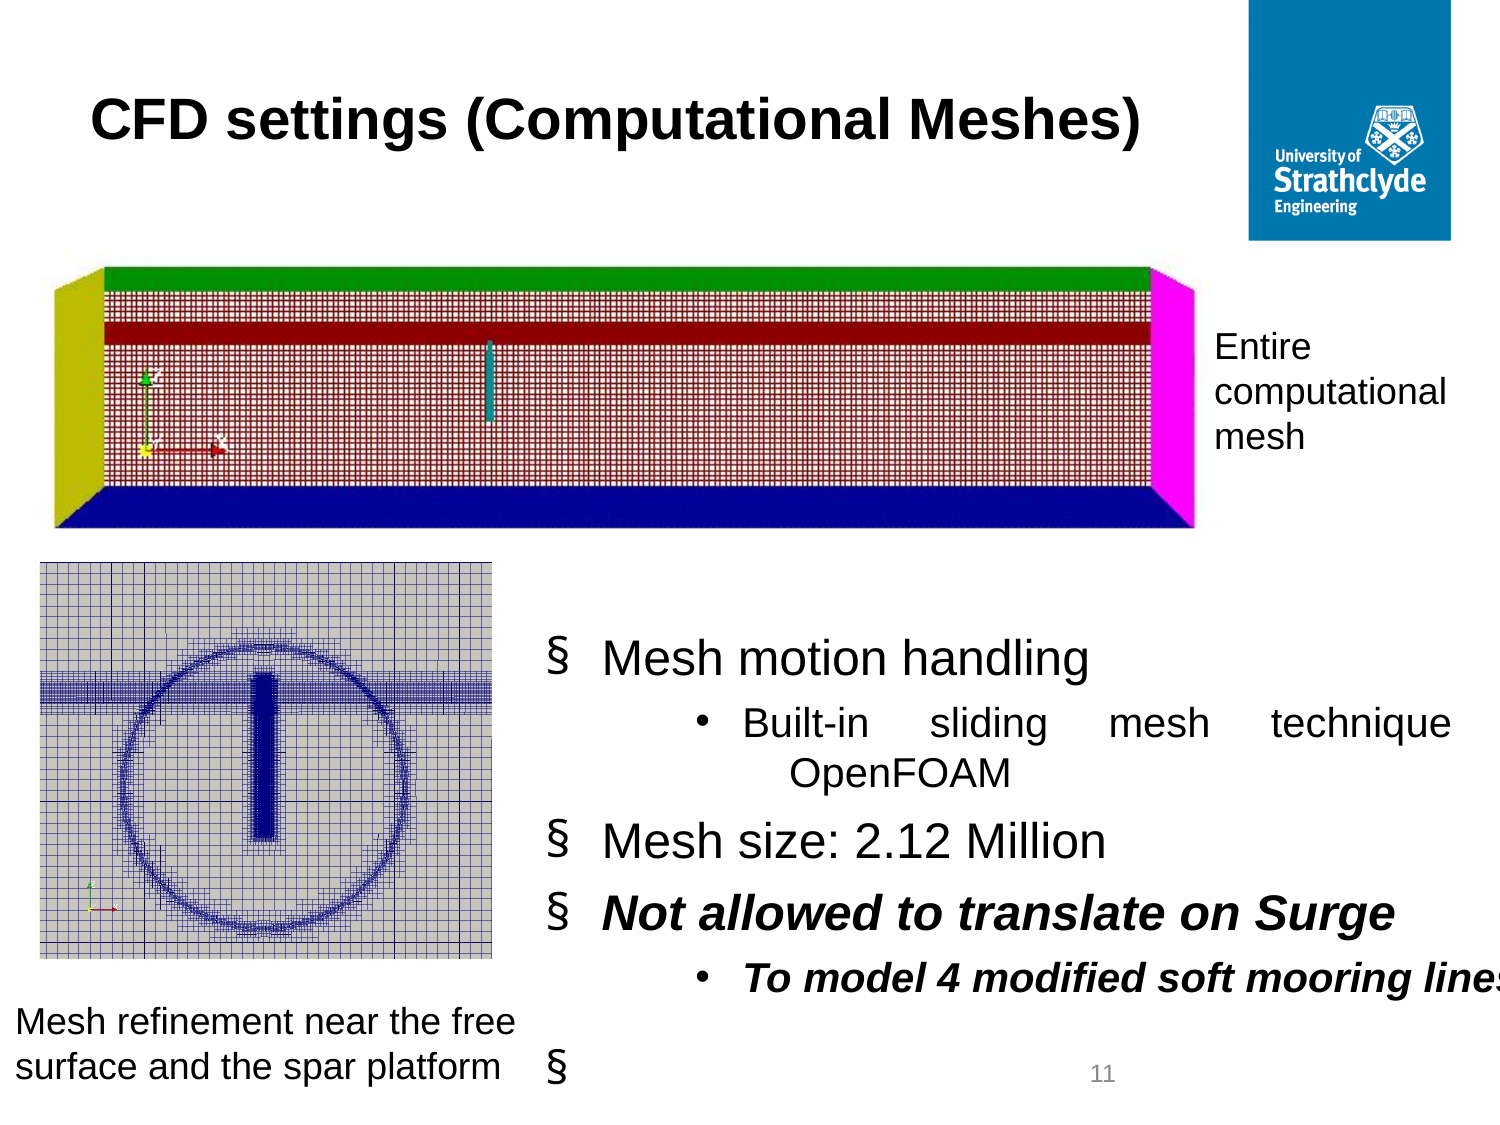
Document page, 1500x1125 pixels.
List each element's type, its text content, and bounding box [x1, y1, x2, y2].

title CFD settings (Computational Meshes) [75, 7, 1247, 225]
text_box Entire computational mesh [1199, 314, 1500, 466]
text_box Mesh motion handling Built-in sliding mesh technique in OpenFOAM Mesh size: 2.12 Million Not allowed to translate on Surge To model 4 modified soft mooring lines [530, 617, 1500, 1125]
picture [39, 248, 1221, 960]
text_box Mesh refinement near the free surface and the spar platform [0, 989, 530, 1096]
